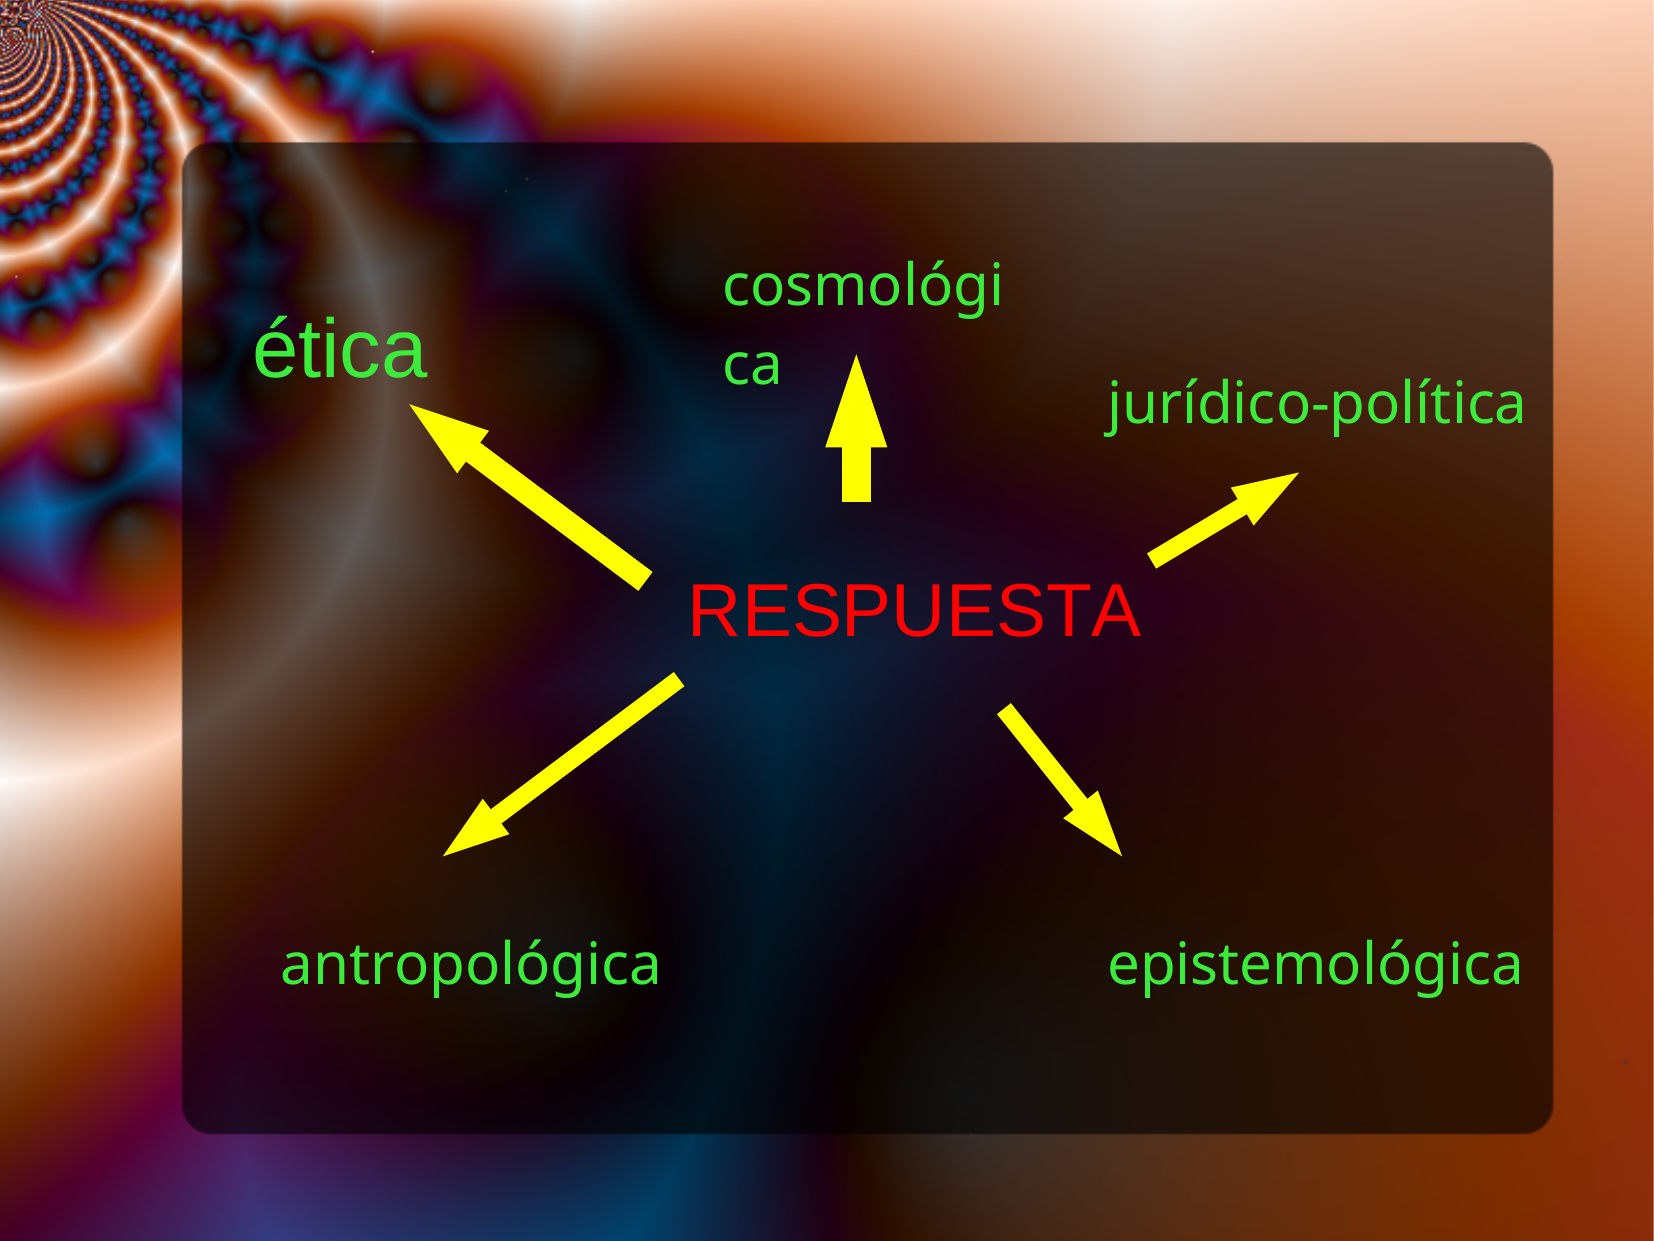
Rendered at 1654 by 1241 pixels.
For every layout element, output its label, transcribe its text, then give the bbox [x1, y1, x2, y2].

text_box antropológica [265, 915, 724, 990]
text_box epistemológica [1092, 915, 1450, 986]
text_box ética [237, 295, 443, 404]
picture [0, 0, 1654, 1241]
text_box jurídico-política [1092, 354, 1530, 460]
text_box RESPUESTA [673, 561, 1152, 660]
text_box cosmológica [707, 236, 1034, 344]
